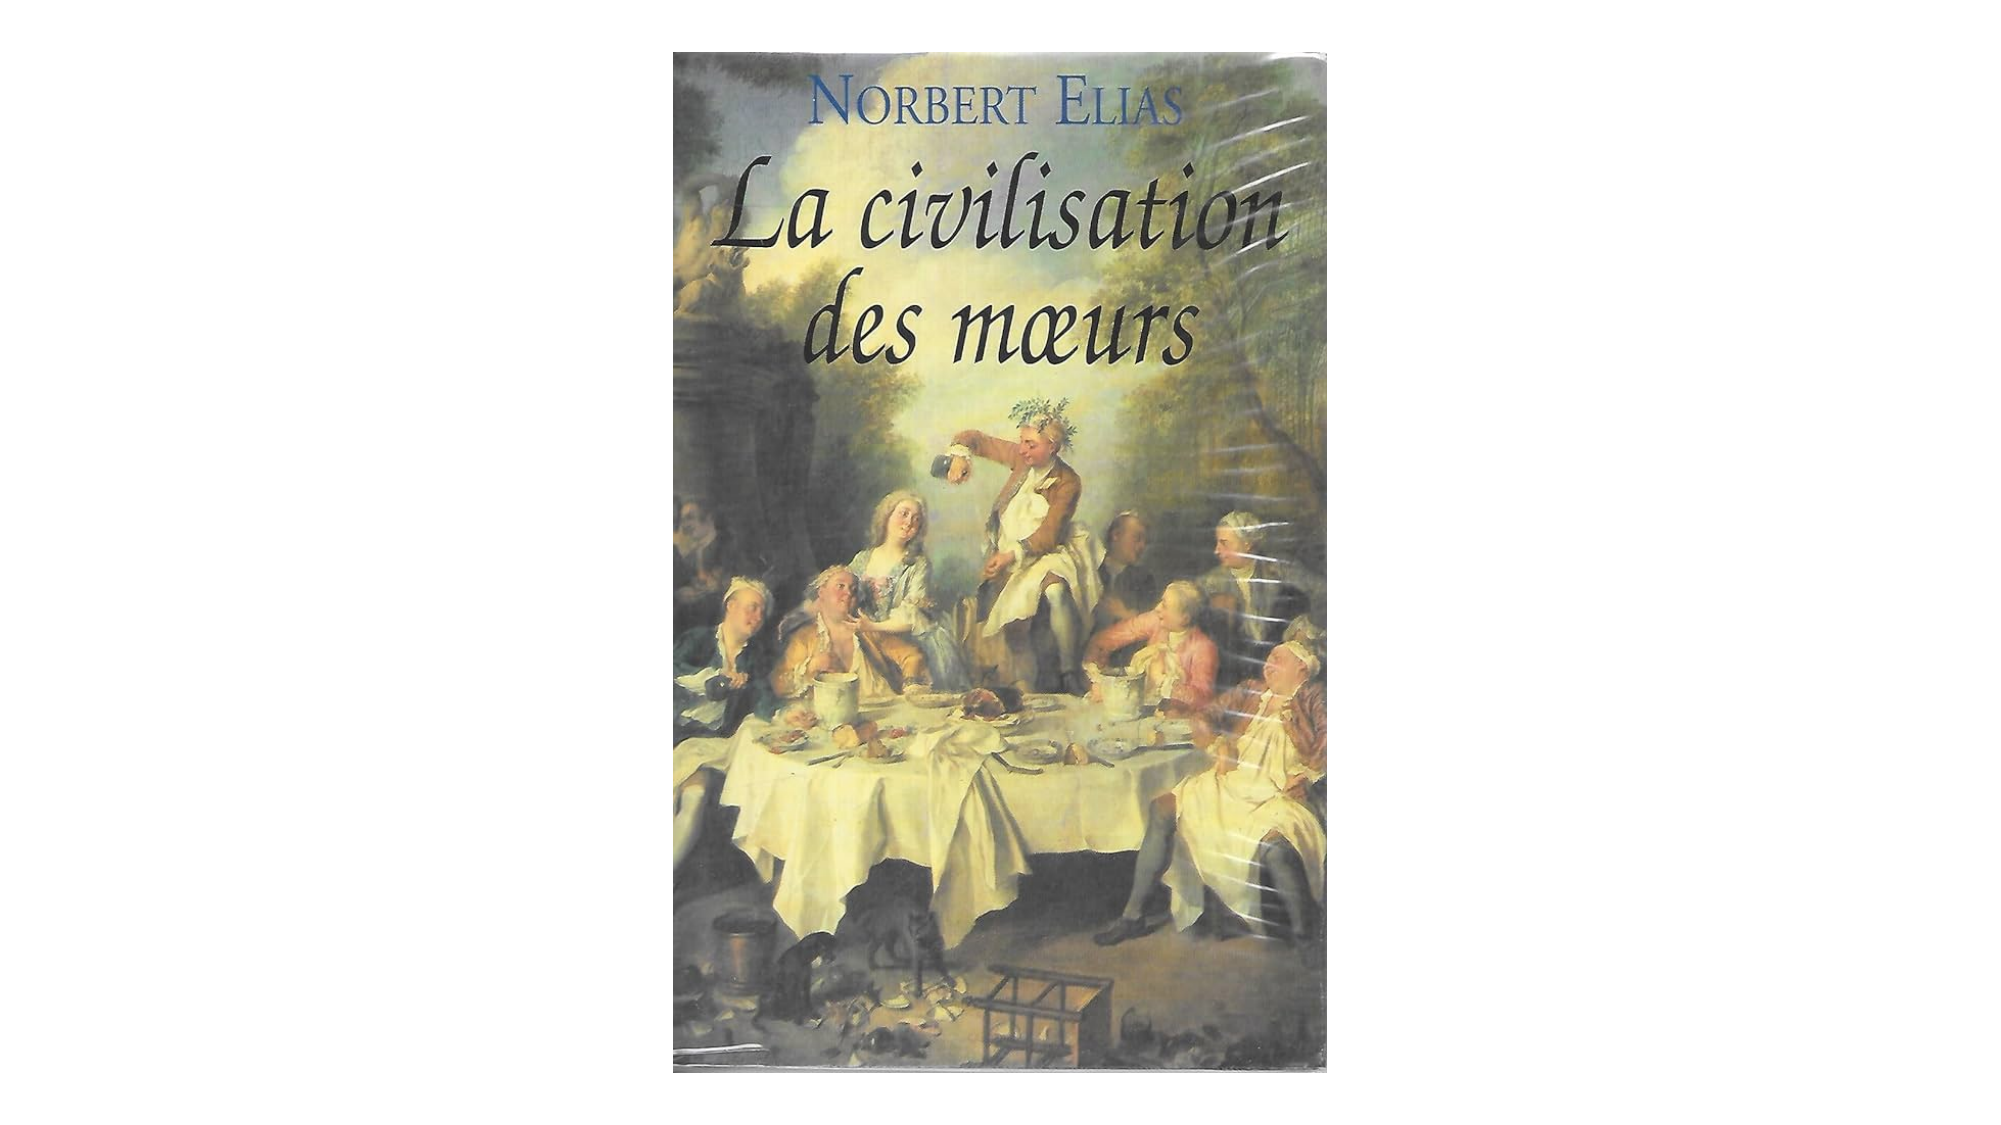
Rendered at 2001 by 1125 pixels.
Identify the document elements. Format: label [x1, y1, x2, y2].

picture [673, 52, 1327, 1073]
